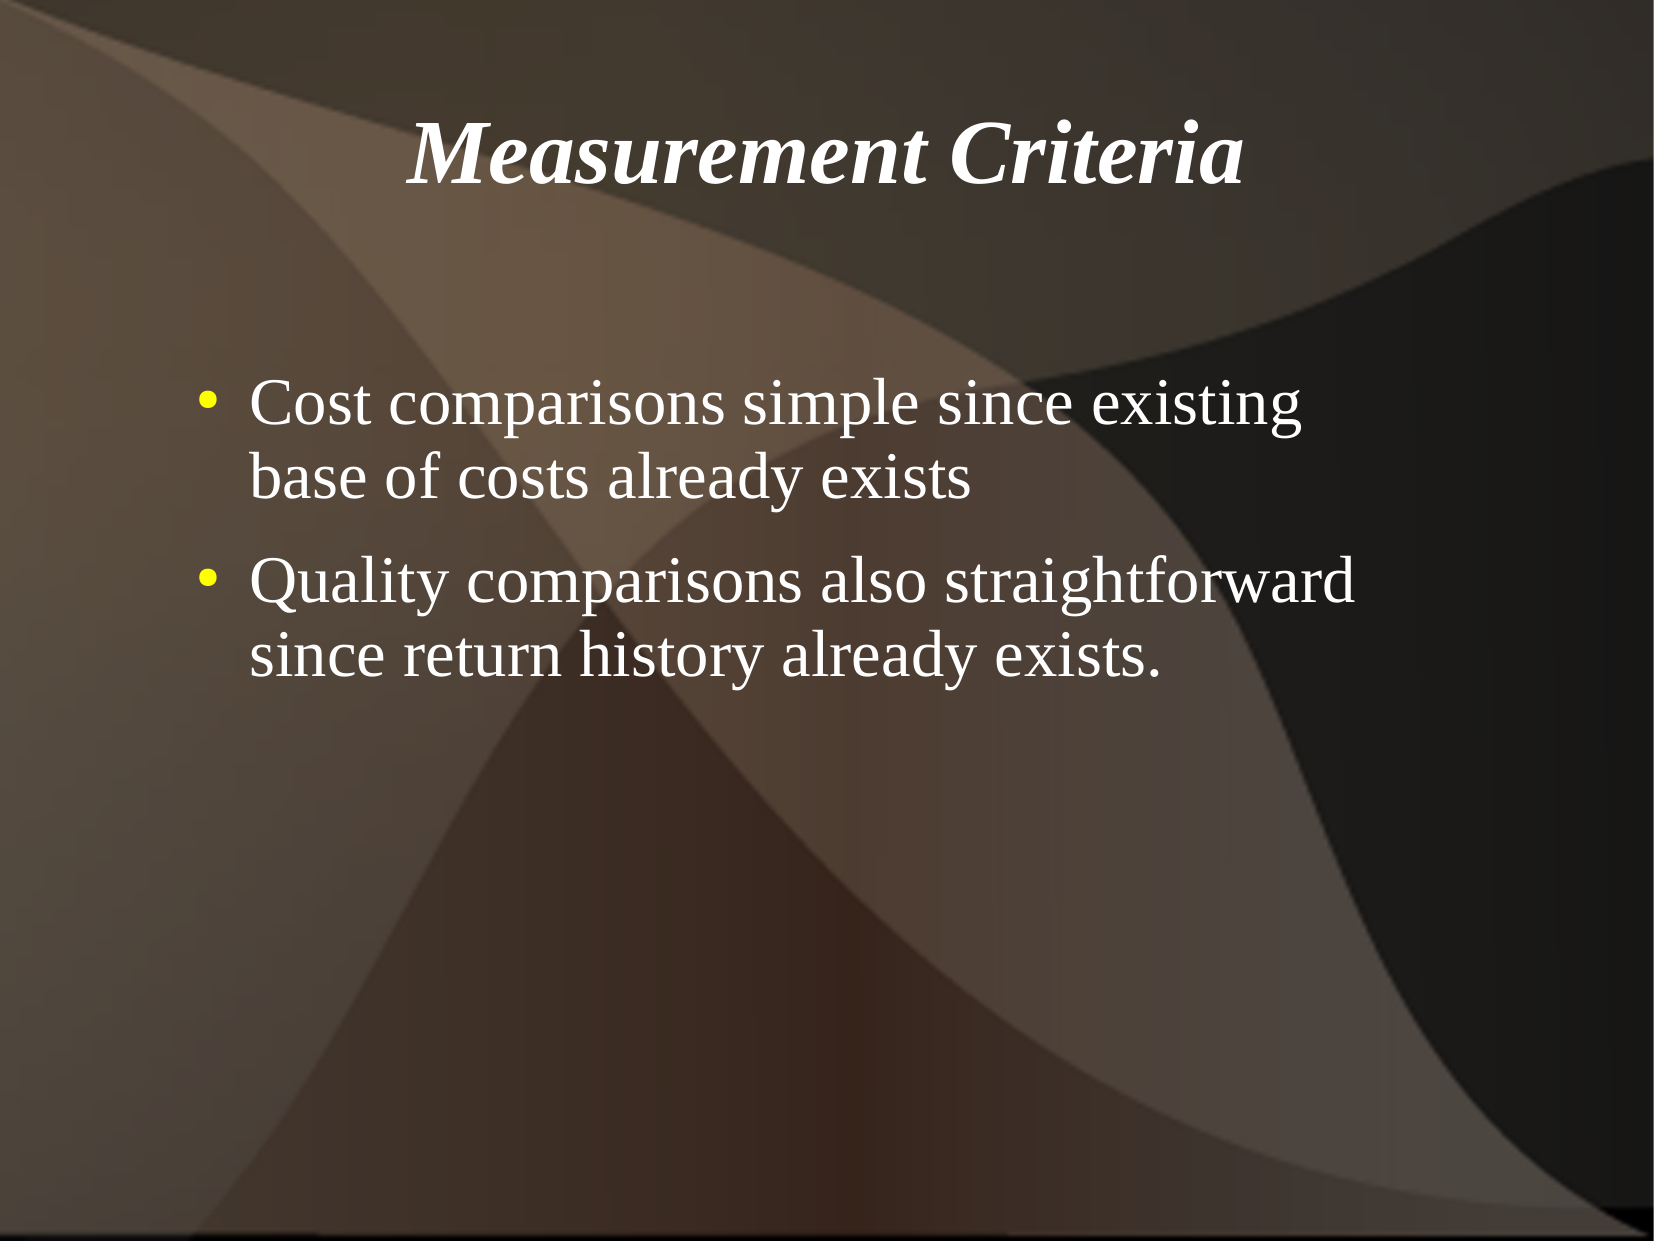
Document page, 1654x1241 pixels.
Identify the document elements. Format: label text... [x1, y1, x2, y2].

picture [0, 0, 1654, 1241]
list Cost comparisons simple since existing base of costs already exists Quality comparisons also straightforward since return history already exists. [178, 364, 1570, 1147]
title Measurement Criteria [82, 49, 1571, 257]
